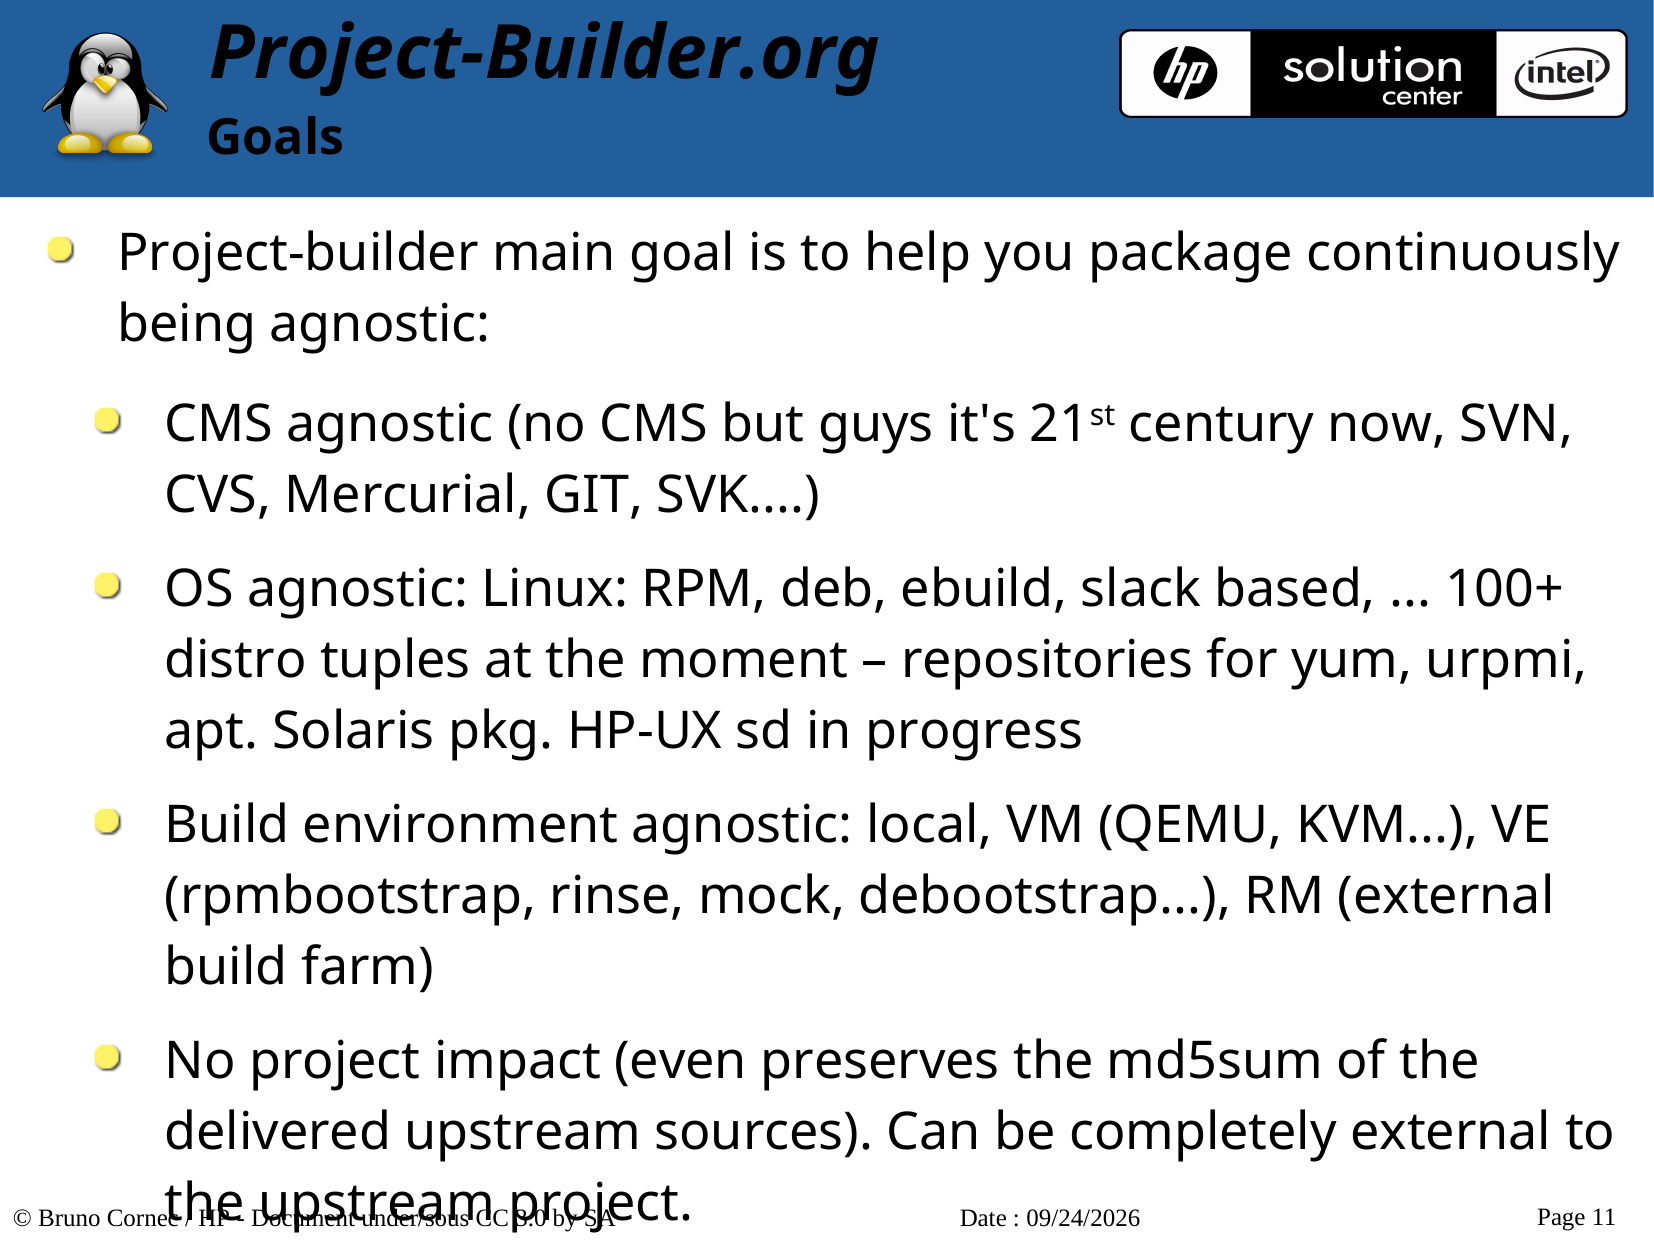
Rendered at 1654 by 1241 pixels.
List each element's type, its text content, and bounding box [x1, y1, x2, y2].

picture [1119, 29, 1628, 118]
picture [42, 29, 168, 167]
title Goals [206, 56, 1121, 218]
list Project-builder main goal is to help you package continuously being agnostic: CMS agnostic (no CMS but guys it's 21st century now, SVN, CVS, Mercurial, GIT, SVK....) OS agnostic: Linux: RPM, deb, ebuild, slack based, ... 100+ distro tuples at the moment – repositories for yum, urpmi, apt. Solaris pkg. HP-UX sd in progress Build environment agnostic: local, VM (QEMU, KVM...), VE (rpmbootstrap, rinse, mock, debootstrap...), RM (external build farm) No project impact (even preserves the md5sum of the delivered upstream sources). Can be completely external to the upstream project. [34, 215, 1642, 1103]
